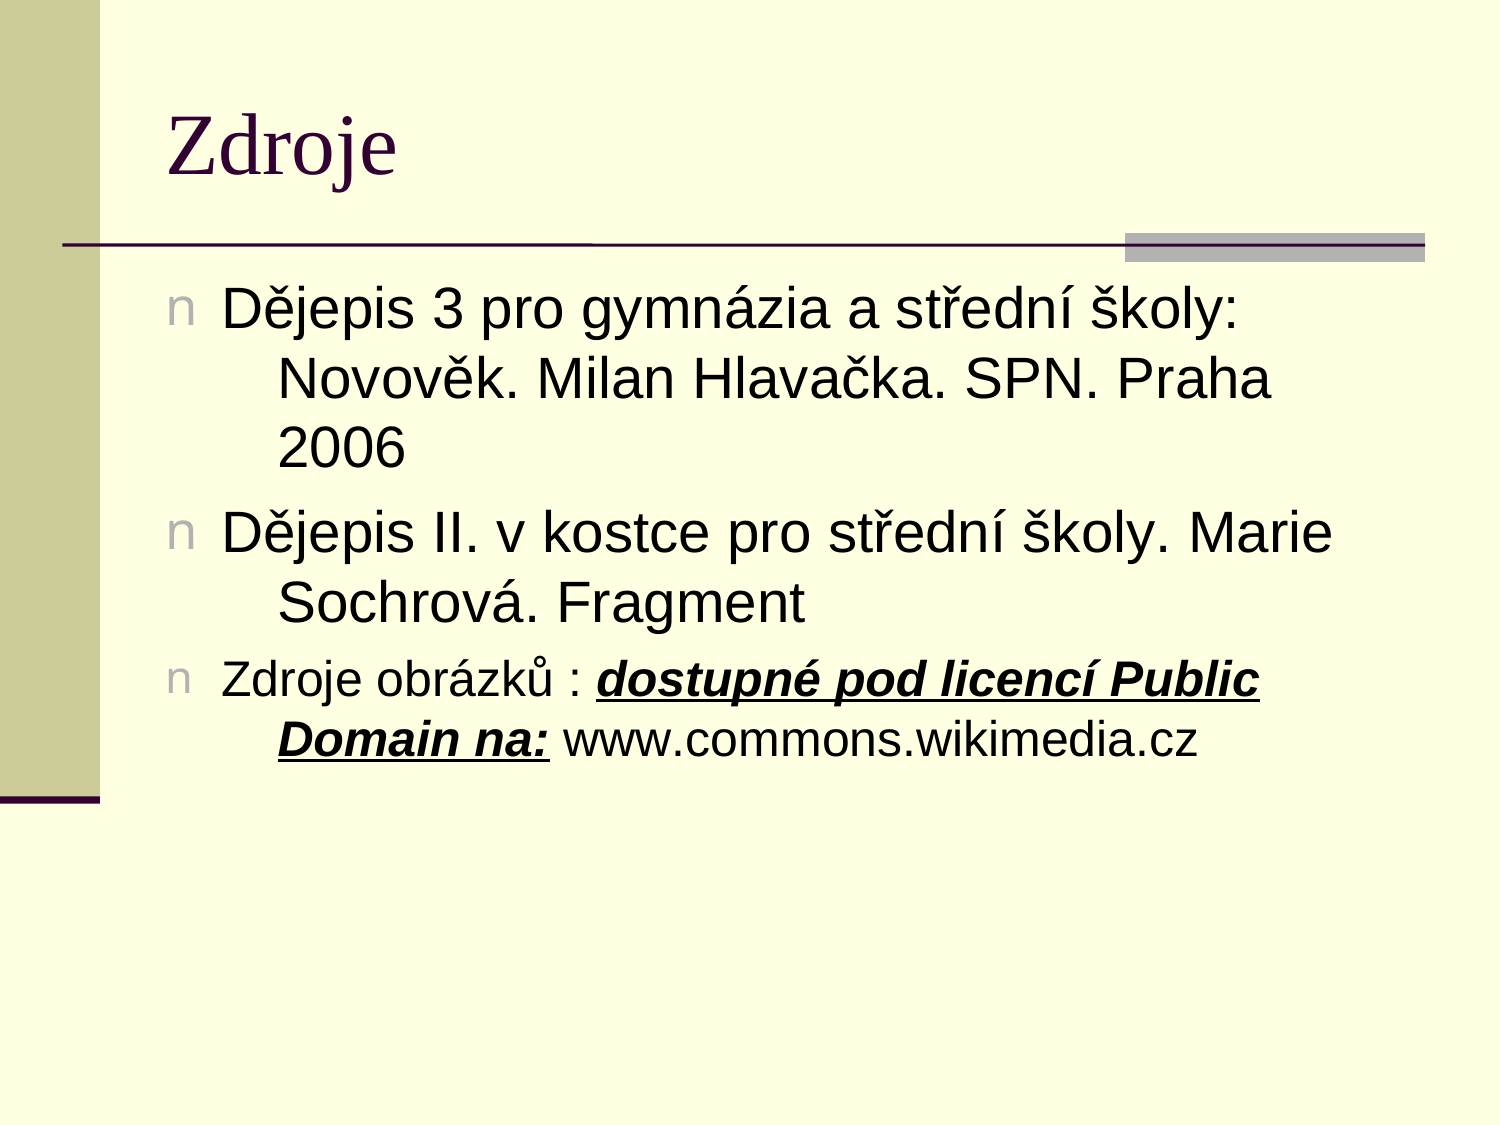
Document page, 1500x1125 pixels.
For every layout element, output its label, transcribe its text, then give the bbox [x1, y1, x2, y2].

title Zdroje [150, 45, 1426, 234]
list Dějepis 3 pro gymnázia a střední školy: Novověk. Milan Hlavačka. SPN. Praha 2006 Dějepis II. v kostce pro střední školy. Marie Sochrová. Fragment Zdroje obrázků : dostupné pod licencí Public Domain na: www.commons.wikimedia.cz [150, 262, 1426, 1006]
